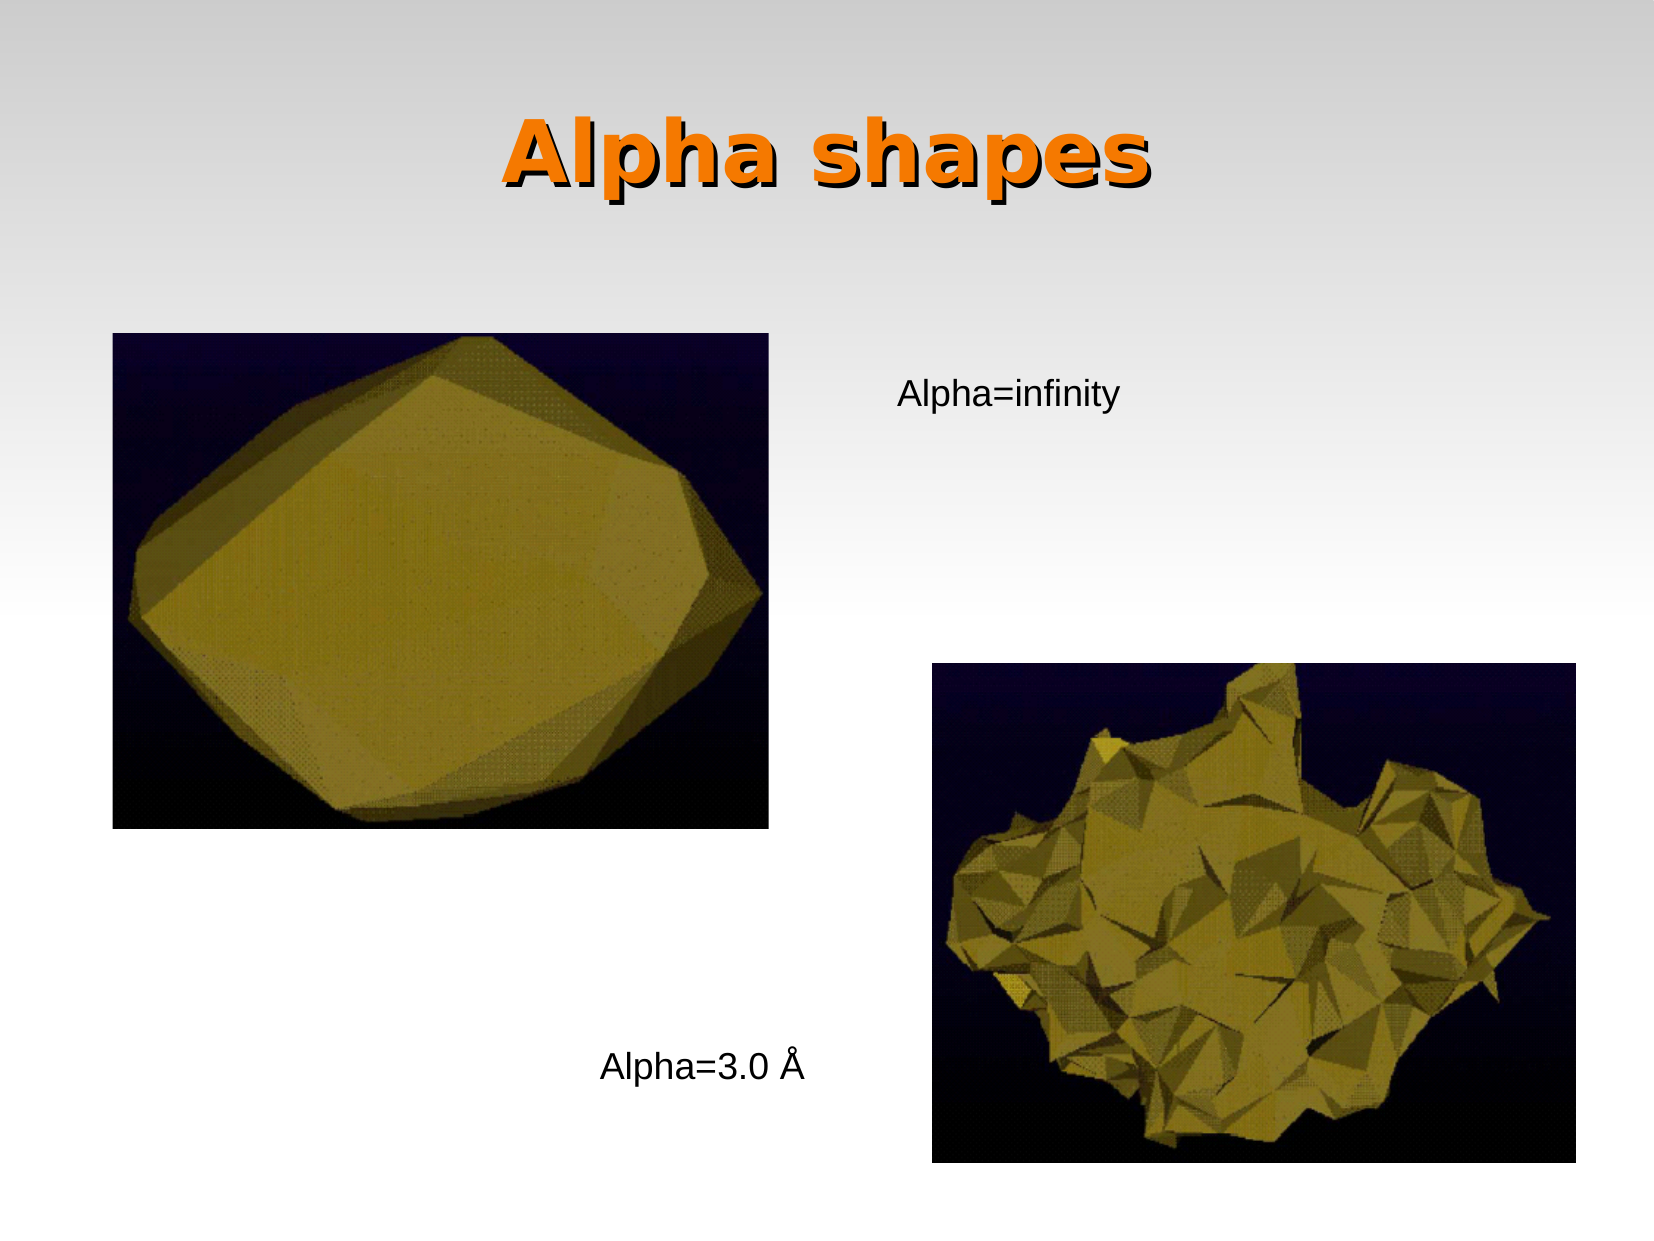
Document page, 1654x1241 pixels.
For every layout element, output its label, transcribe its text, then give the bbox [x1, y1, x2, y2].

picture [112, 333, 769, 829]
text_box Alpha=infinity [869, 361, 1136, 422]
title Alpha shapes [82, 49, 1571, 257]
picture [932, 663, 1576, 1163]
text_box Alpha=3.0 Å [571, 1034, 820, 1096]
